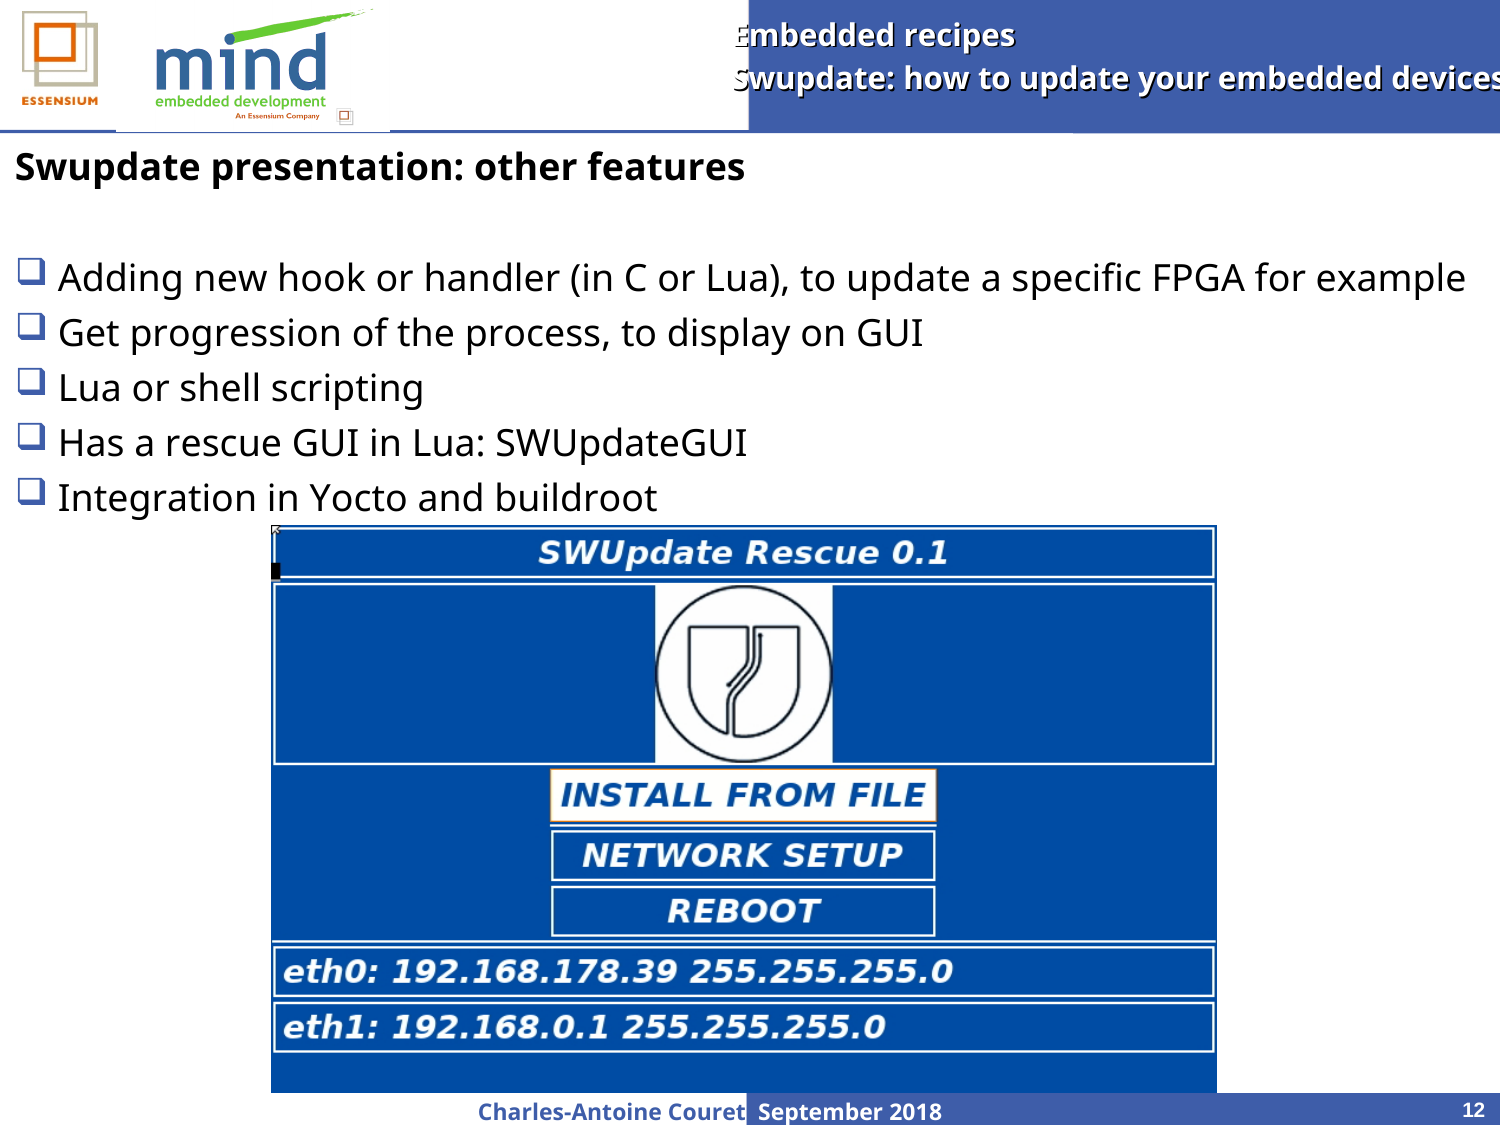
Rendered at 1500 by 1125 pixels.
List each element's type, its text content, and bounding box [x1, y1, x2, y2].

text_box <numéro> [1402, 1089, 1500, 1125]
picture [0, 525, 1402, 1125]
text_box Charles-Antoine Couret September 2018 [463, 1090, 958, 1125]
text_box Embedded recipes Swupdate: how to update your embedded devices? [716, 12, 1500, 104]
picture [22, 11, 98, 105]
picture [116, 0, 1500, 132]
list Swupdate presentation: other features Adding new hook or handler (in C or Lua), to update a specific FPGA for example Get progression of the process, to display on GUI Lua or shell scripting Has a rescue GUI in Lua: SWUpdateGUI Integration in Yocto and buildroot [0, 141, 1500, 1087]
